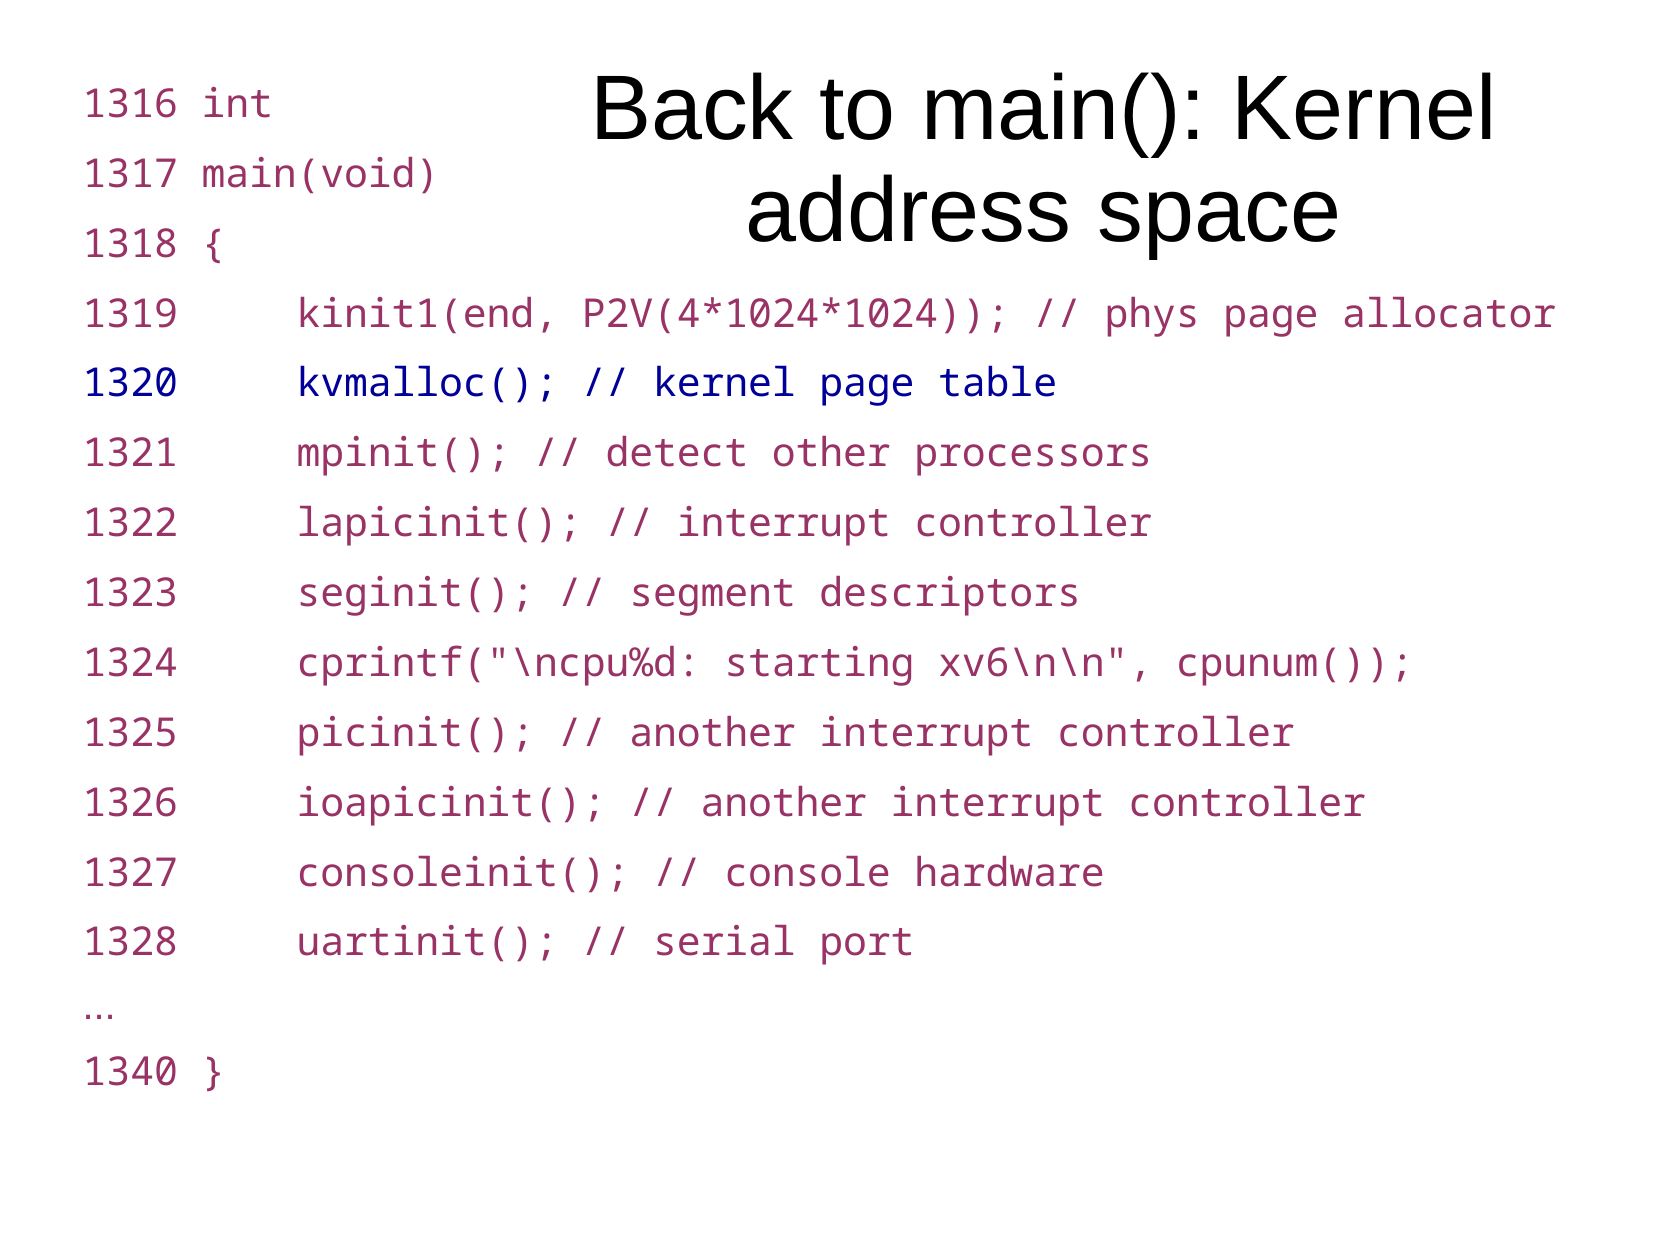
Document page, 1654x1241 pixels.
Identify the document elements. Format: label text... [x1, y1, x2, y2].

list 1316 int 1317 main(void) 1318 { 1319 kinit1(end, P2V(4*1024*1024)); // phys page allocator 1320 kvmalloc(); // kernel page table 1321 mpinit(); // detect other processors 1322 lapicinit(); // interrupt controller 1323 seginit(); // segment descriptors 1324 cprintf("\ncpu%d: starting xv6\n\n", cpunum()); 1325 picinit(); // another interrupt controller 1326 ioapicinit(); // another interrupt controller 1327 consoleinit(); // console hardware 1328 uartinit(); // serial port ... 1340 } [82, 75, 1571, 1163]
title Back to main(): Kernel address space [525, 55, 1564, 263]
